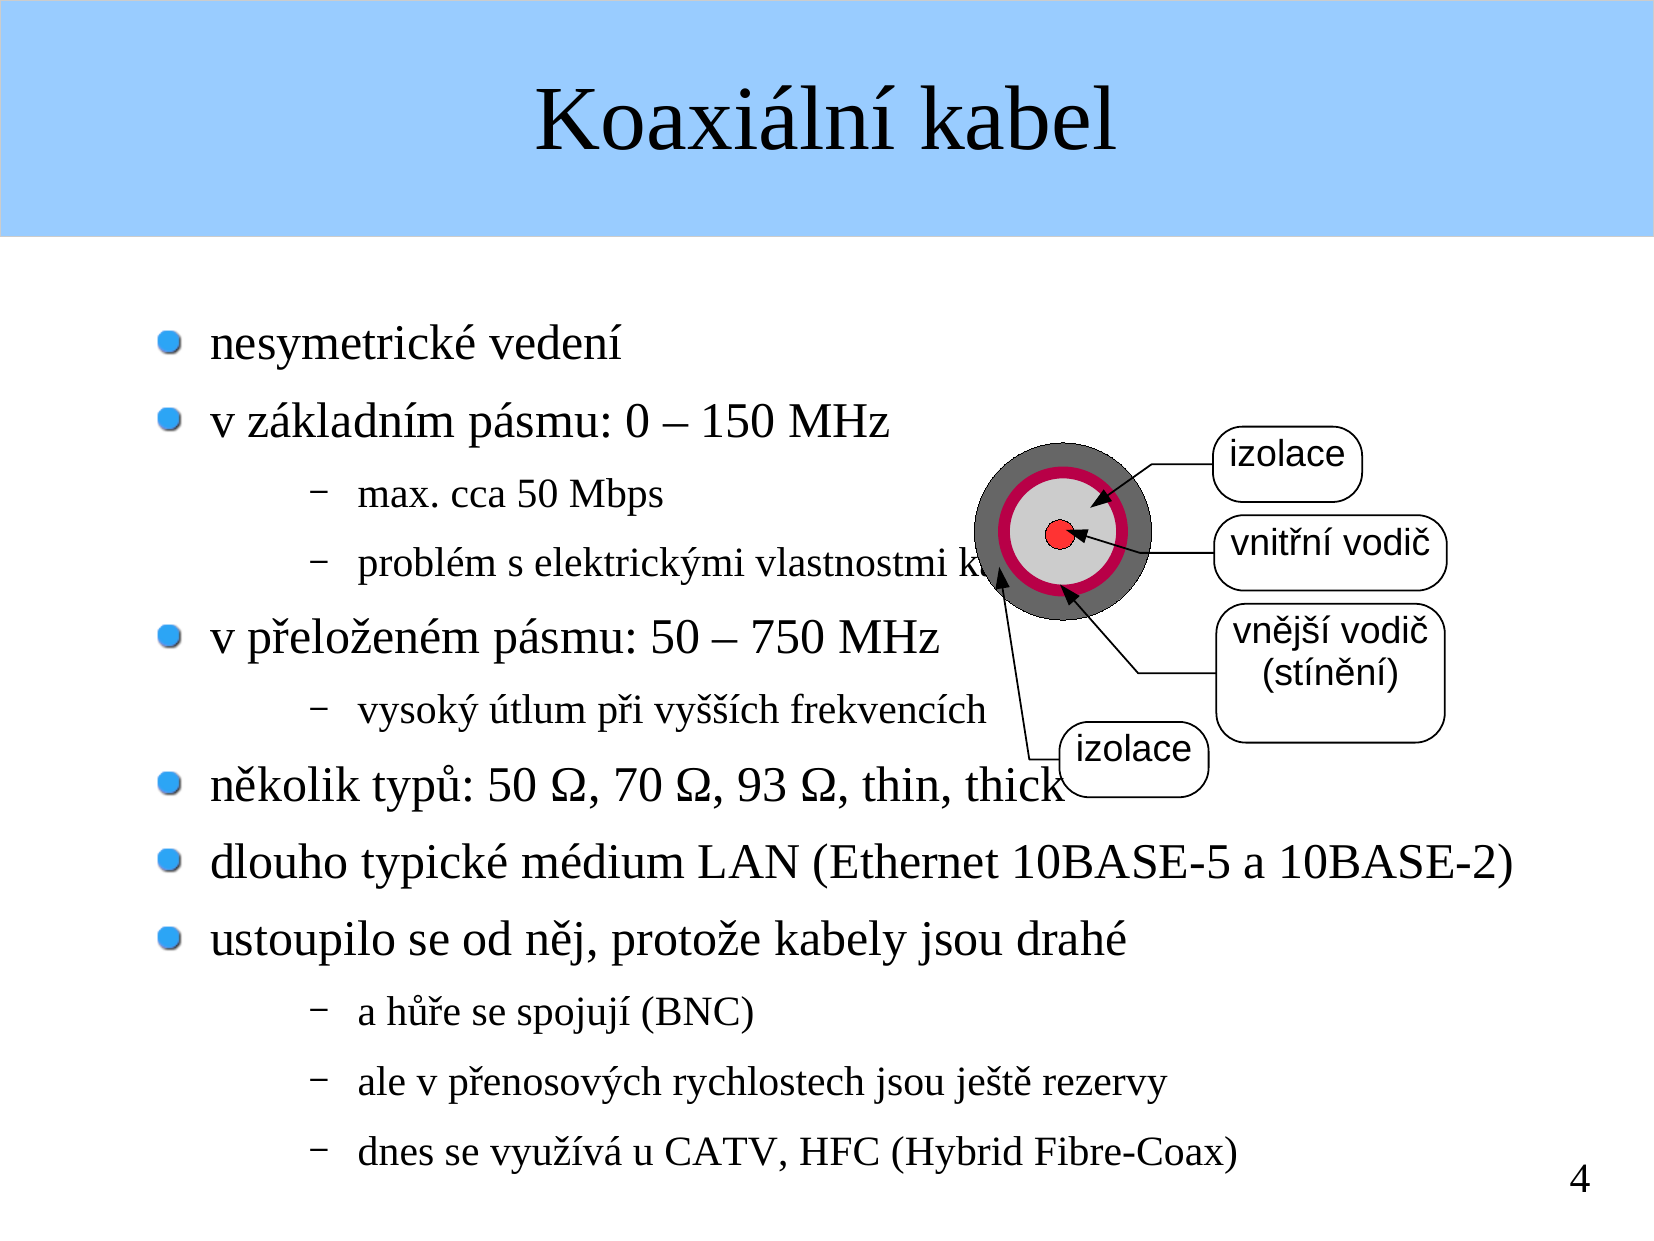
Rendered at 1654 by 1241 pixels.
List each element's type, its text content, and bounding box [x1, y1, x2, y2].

text_box izolace [1212, 426, 1363, 502]
text_box izolace [1059, 721, 1209, 798]
text_box vnitřní vodič [1214, 515, 1447, 591]
text_box [974, 442, 1152, 621]
list nesymetrické vedení v základním pásmu: 0 – 150 MHz max. cca 50 Mbps problém s elektrickými vlastnostmi kabelu v přeloženém pásmu: 50 – 750 MHz vysoký útlum při vyšších frekvencích několik typů: 50 Ω, 70 Ω, 93 Ω, thin, thick dlouho typické médium LAN (Ethernet 10BASE-5 a 10BASE-2) ustoupilo se od něj, protože kabely jsou drahé a hůře se spojují (BNC) ale v přenosových rychlostech jsou ještě rezervy dnes se využívá u CATV, HFC (Hybrid Fibre-Coax) [121, 315, 1534, 1232]
title Koaxiální kabel [0, 0, 1654, 237]
text_box vnější vodič (stínění) [1216, 603, 1445, 743]
